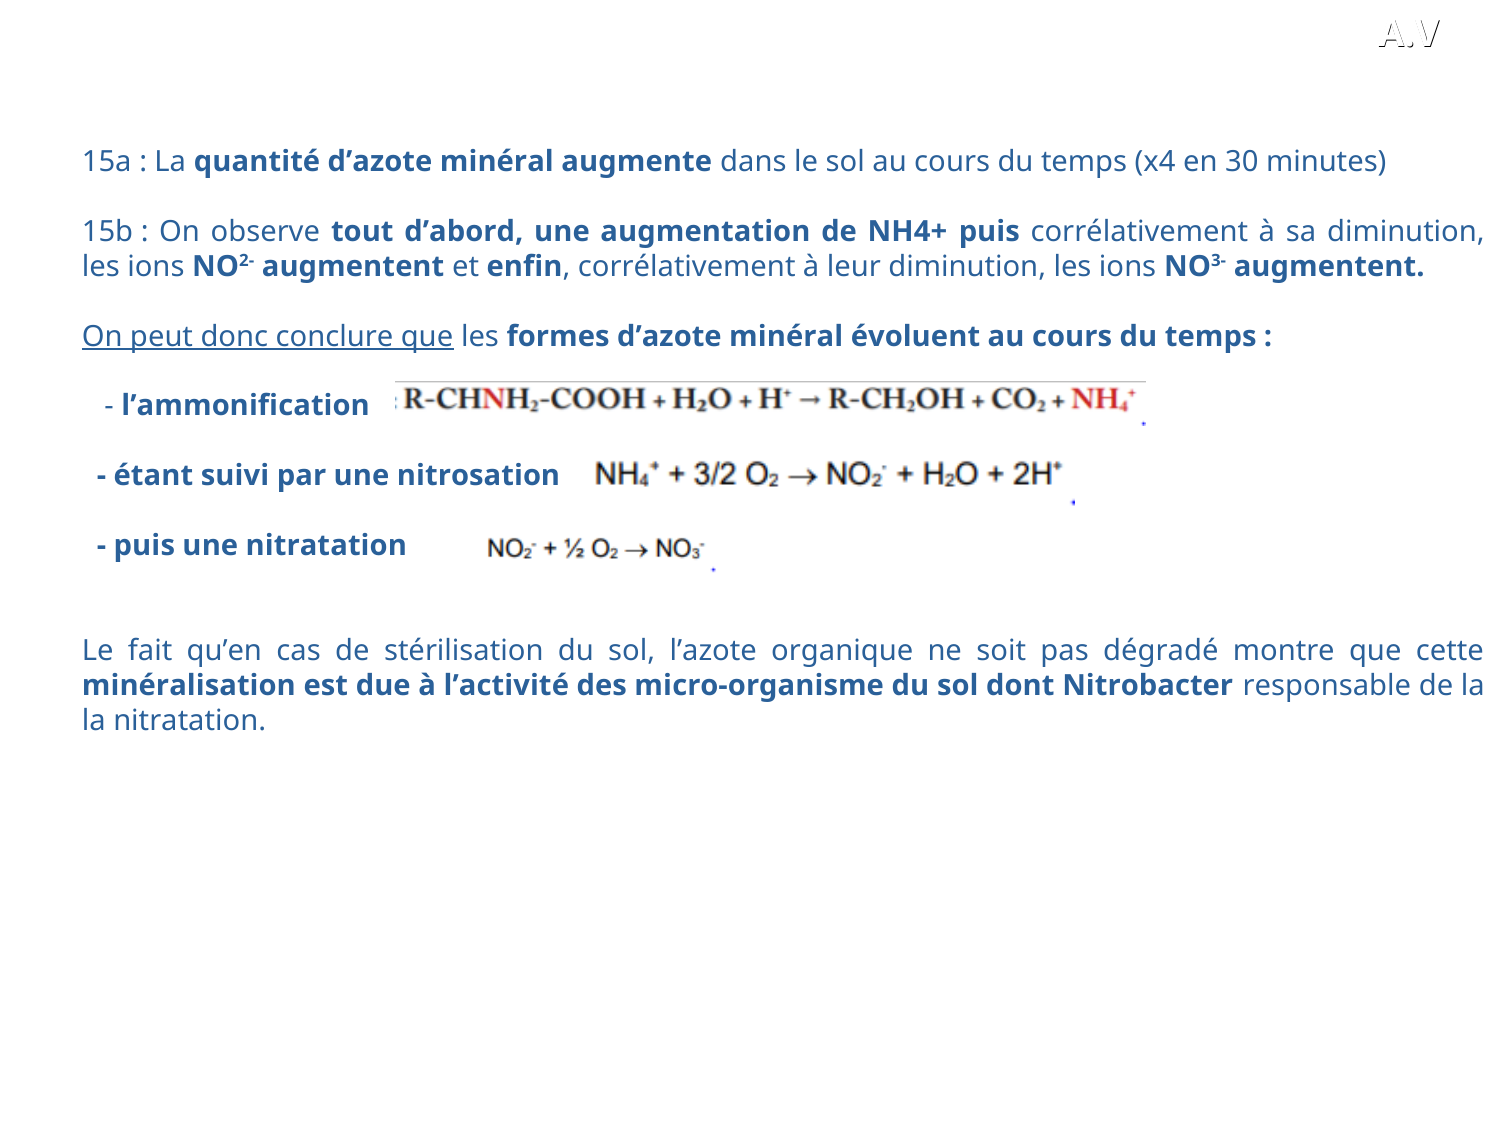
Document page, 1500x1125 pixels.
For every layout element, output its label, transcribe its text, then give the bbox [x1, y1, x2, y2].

picture [395, 381, 1146, 426]
text_box 15a : La quantité d’azote minéral augmente dans le sol au cours du temps (x4 en 30 minutes) 15b : On observe tout d’abord, une augmentation de NH4+ puis corrélativement à sa diminution, les ions NO2- augmentent et enfin, corrélativement à leur diminution, les ions NO3- augmentent. On peut donc conclure que les formes d’azote minéral évoluent au cours du temps : - l’ammonification - étant suivi par une nitrosation - puis une nitratation Le fait qu’en cas de stérilisation du sol, l’azote organique ne soit pas dégradé montre que cette minéralisation est due à l’activité des micro-organisme du sol dont Nitrobacter responsable de la la nitratation. [67, 134, 1500, 964]
picture [580, 441, 1075, 511]
picture [472, 520, 721, 579]
text_box A.V [1363, 1, 1488, 63]
